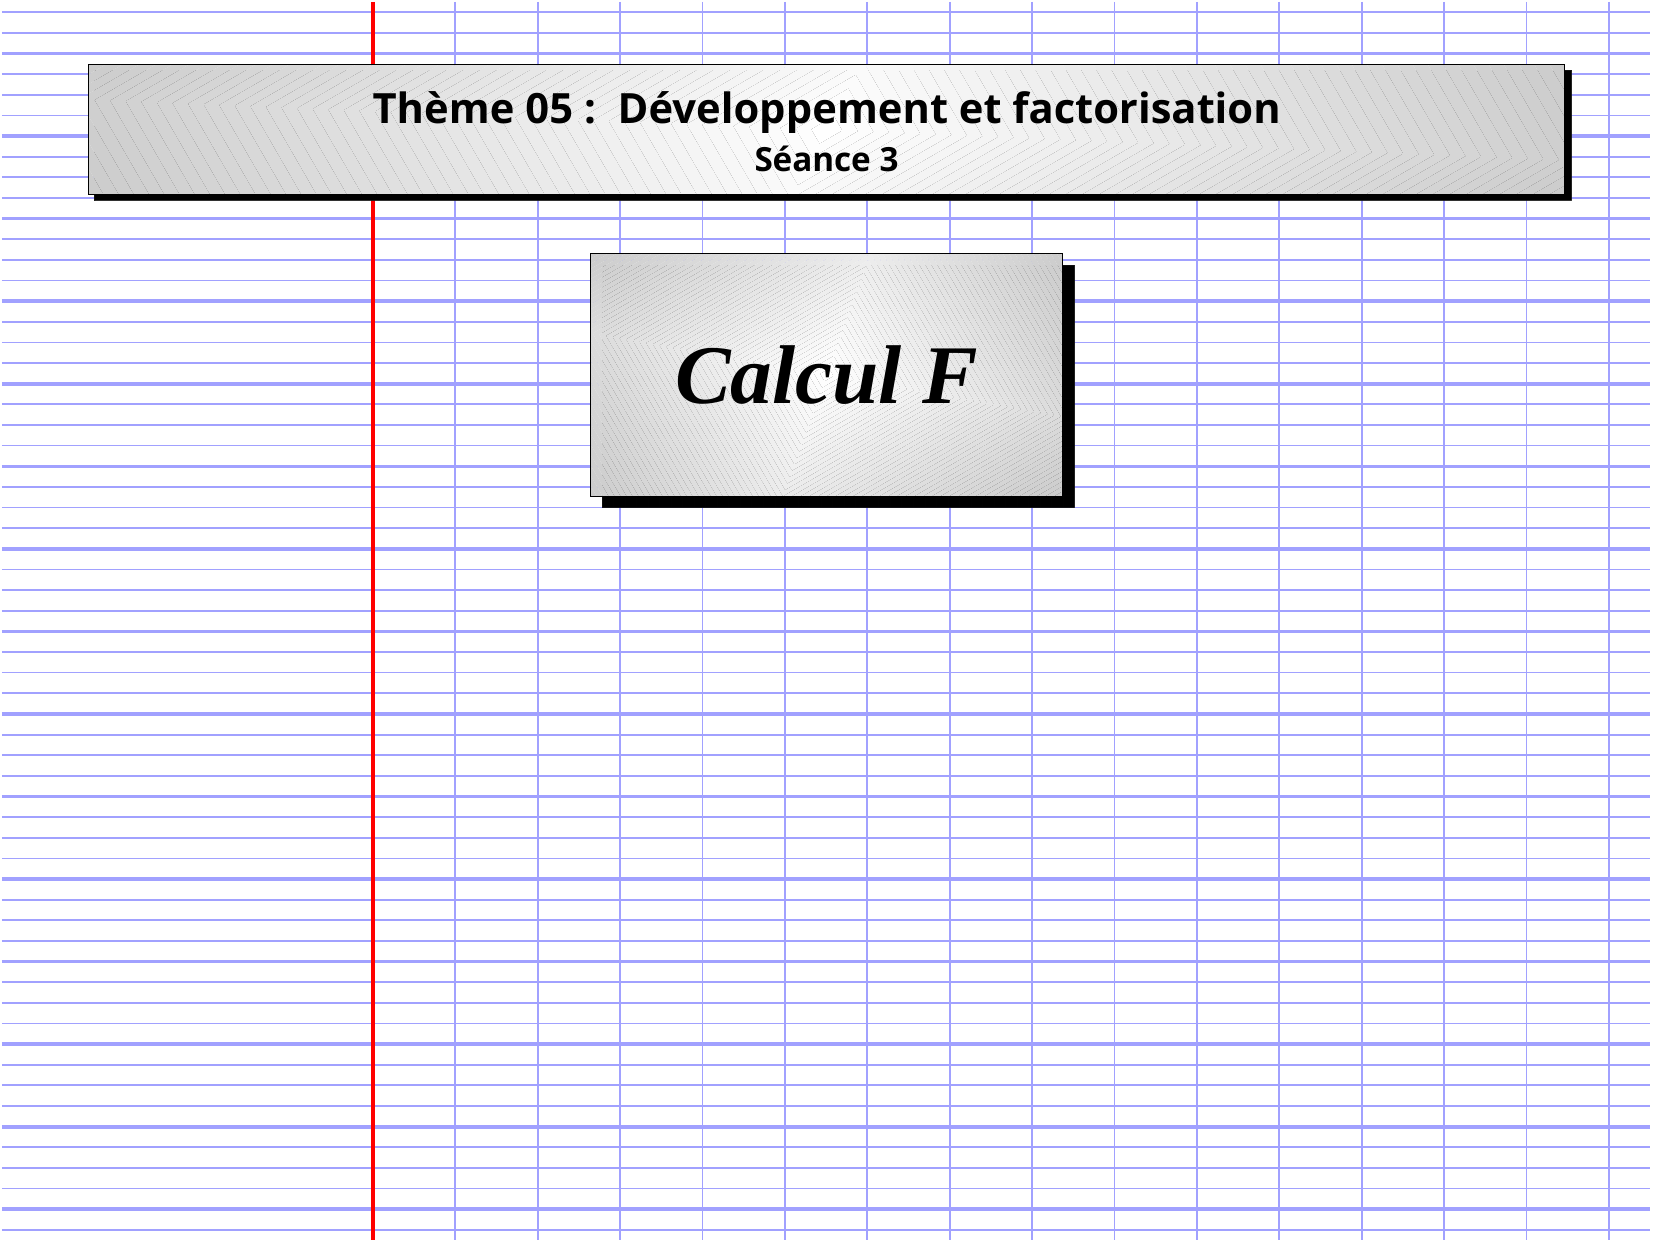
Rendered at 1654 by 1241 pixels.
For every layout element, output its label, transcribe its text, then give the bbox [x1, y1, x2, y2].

picture [0, 0, 1654, 1241]
text_box Thème 05 : Développement et factorisation Séance 3 [88, 64, 1565, 195]
text_box Calcul F [590, 253, 1063, 497]
